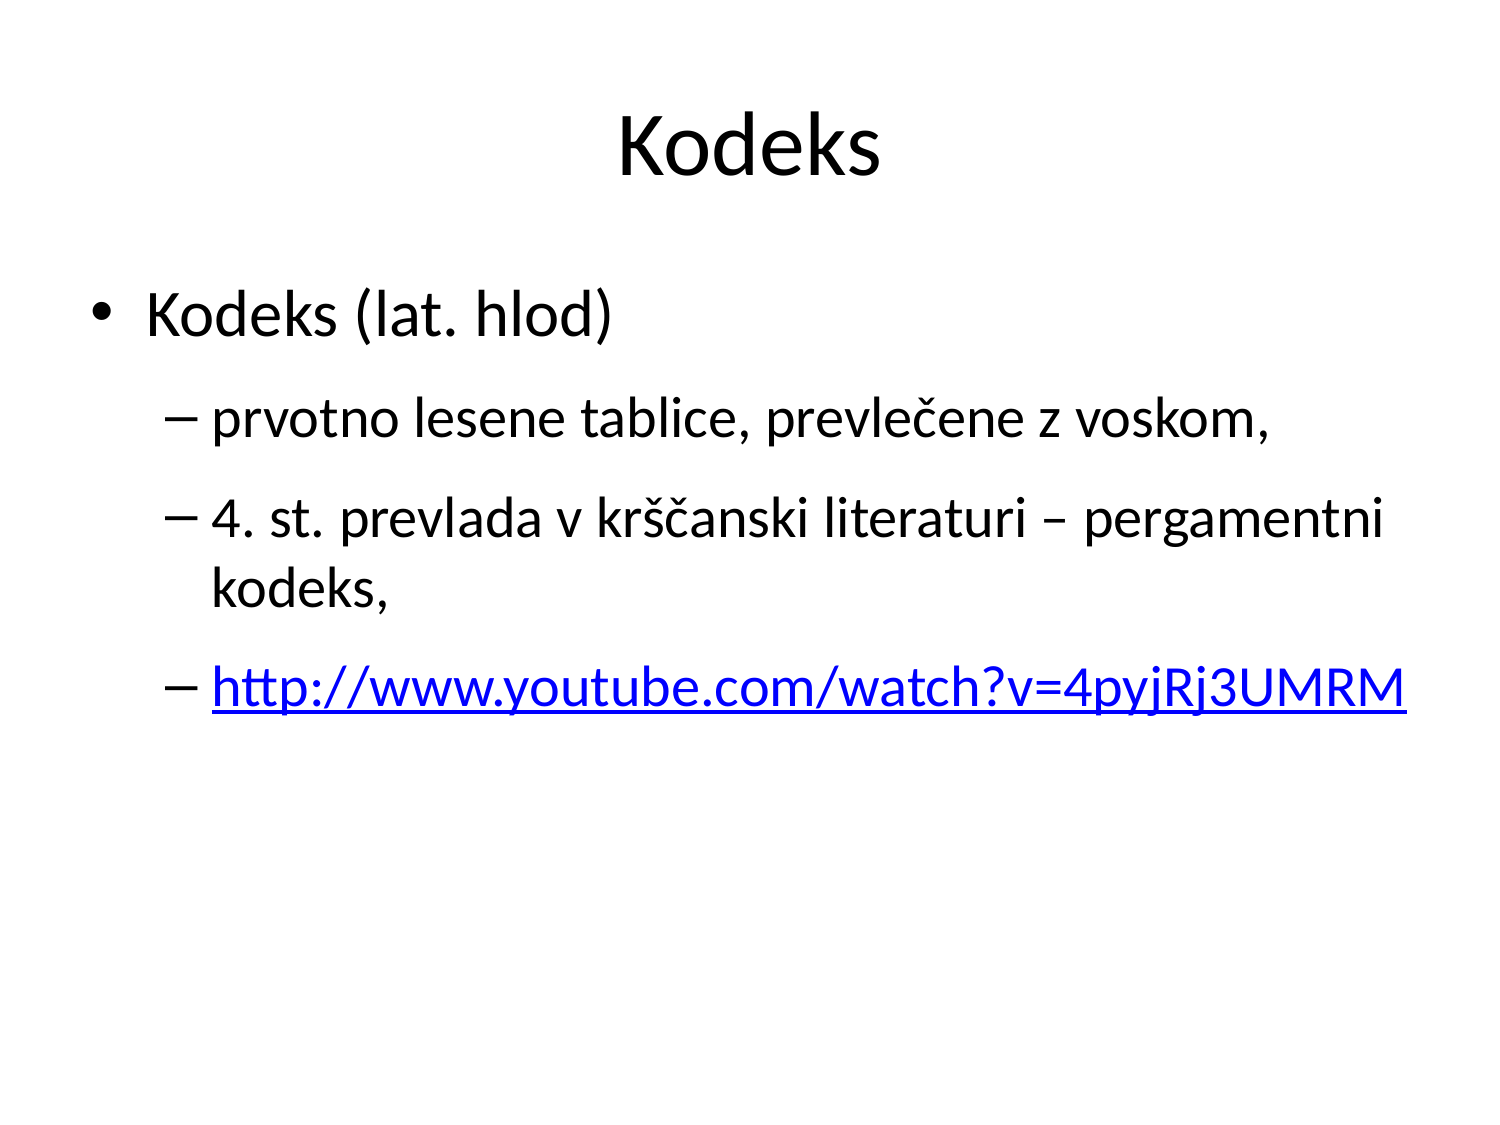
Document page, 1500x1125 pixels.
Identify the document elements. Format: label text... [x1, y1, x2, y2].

list Kodeks (lat. hlod) prvotno lesene tablice, prevlečene z voskom, 4. st. prevlada v krščanski literaturi – pergamentni kodeks, http://www.youtube.com/watch?v=4pyjRj3UMRM [75, 262, 1425, 1005]
title Kodeks [75, 45, 1425, 233]
